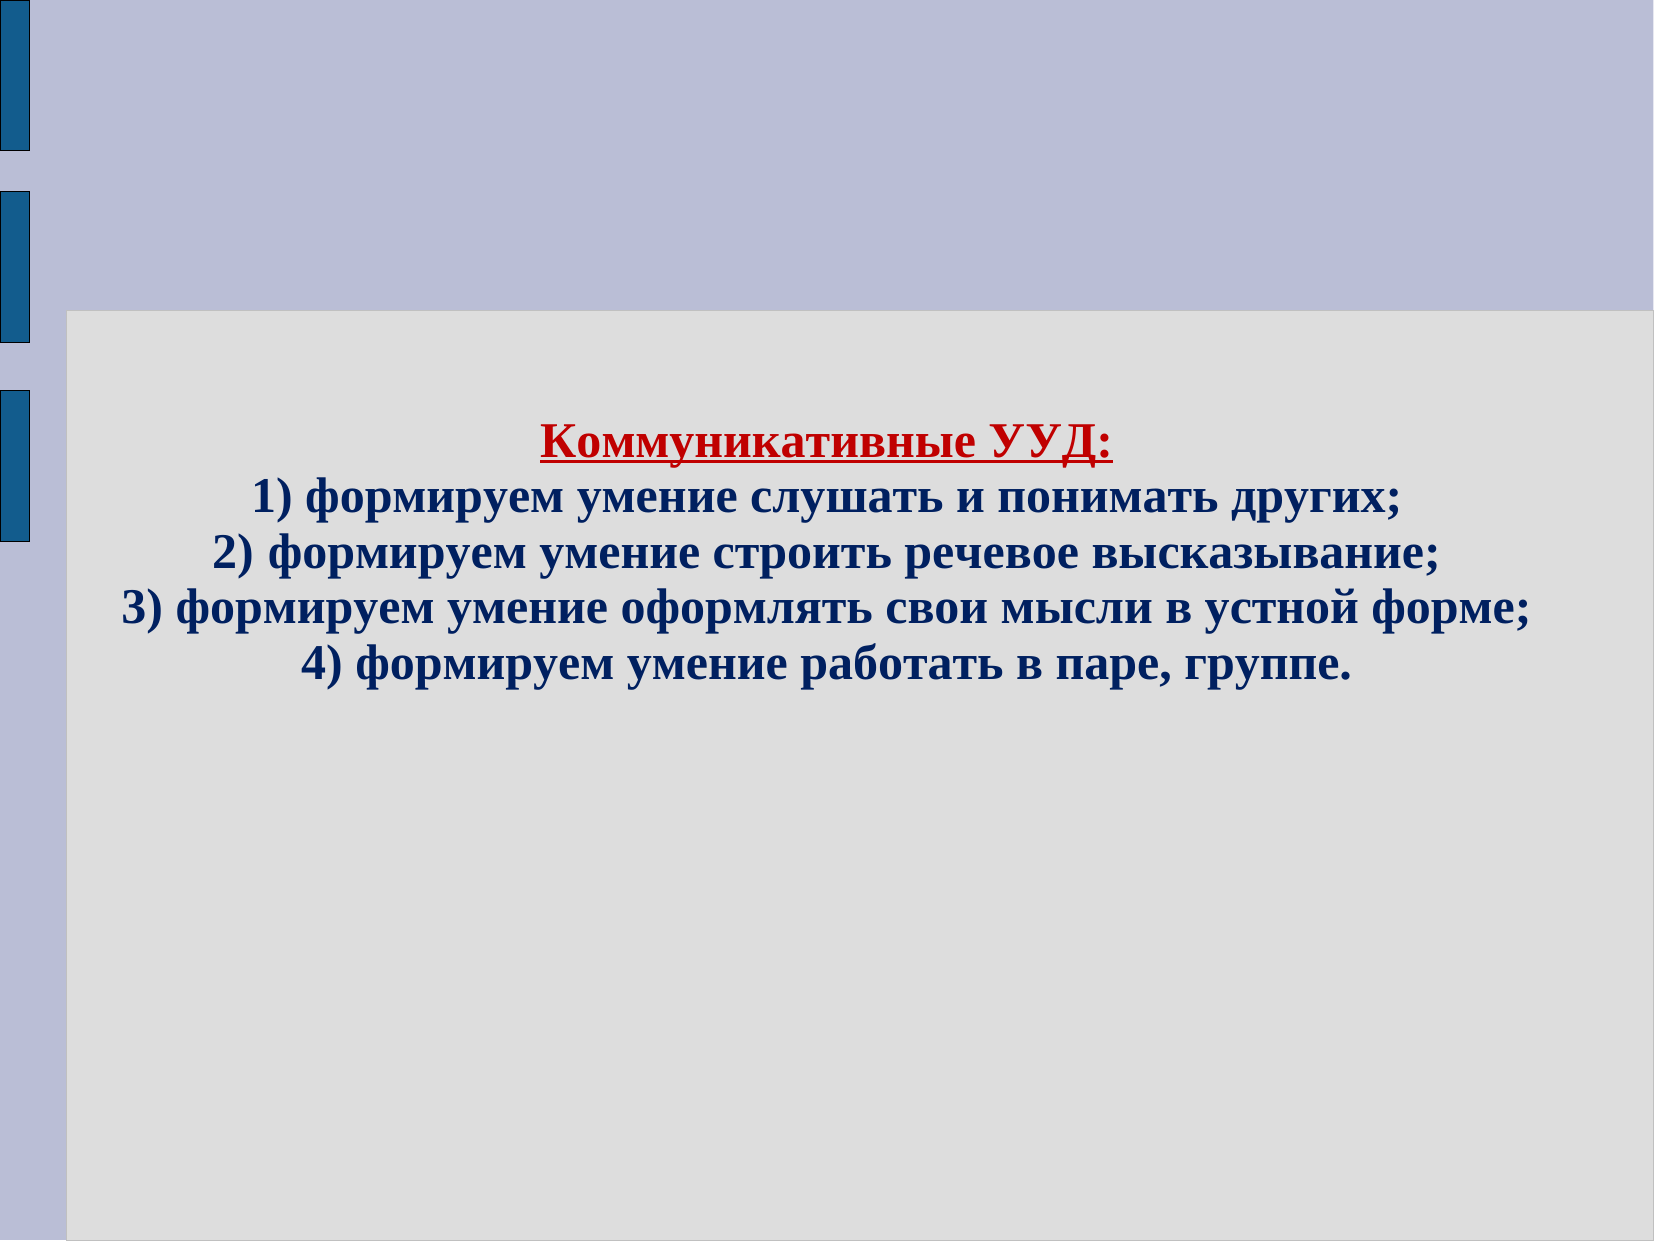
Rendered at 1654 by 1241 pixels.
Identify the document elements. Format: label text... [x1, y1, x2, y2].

subtitle Коммуникативные УУД: 1) формируем умение слушать и понимать других; 2) формируем умение строить речевое высказывание; 3) формируем умение оформлять свои мысли в устной форме; 4) формируем умение работать в паре, группе. [82, 49, 1571, 1109]
